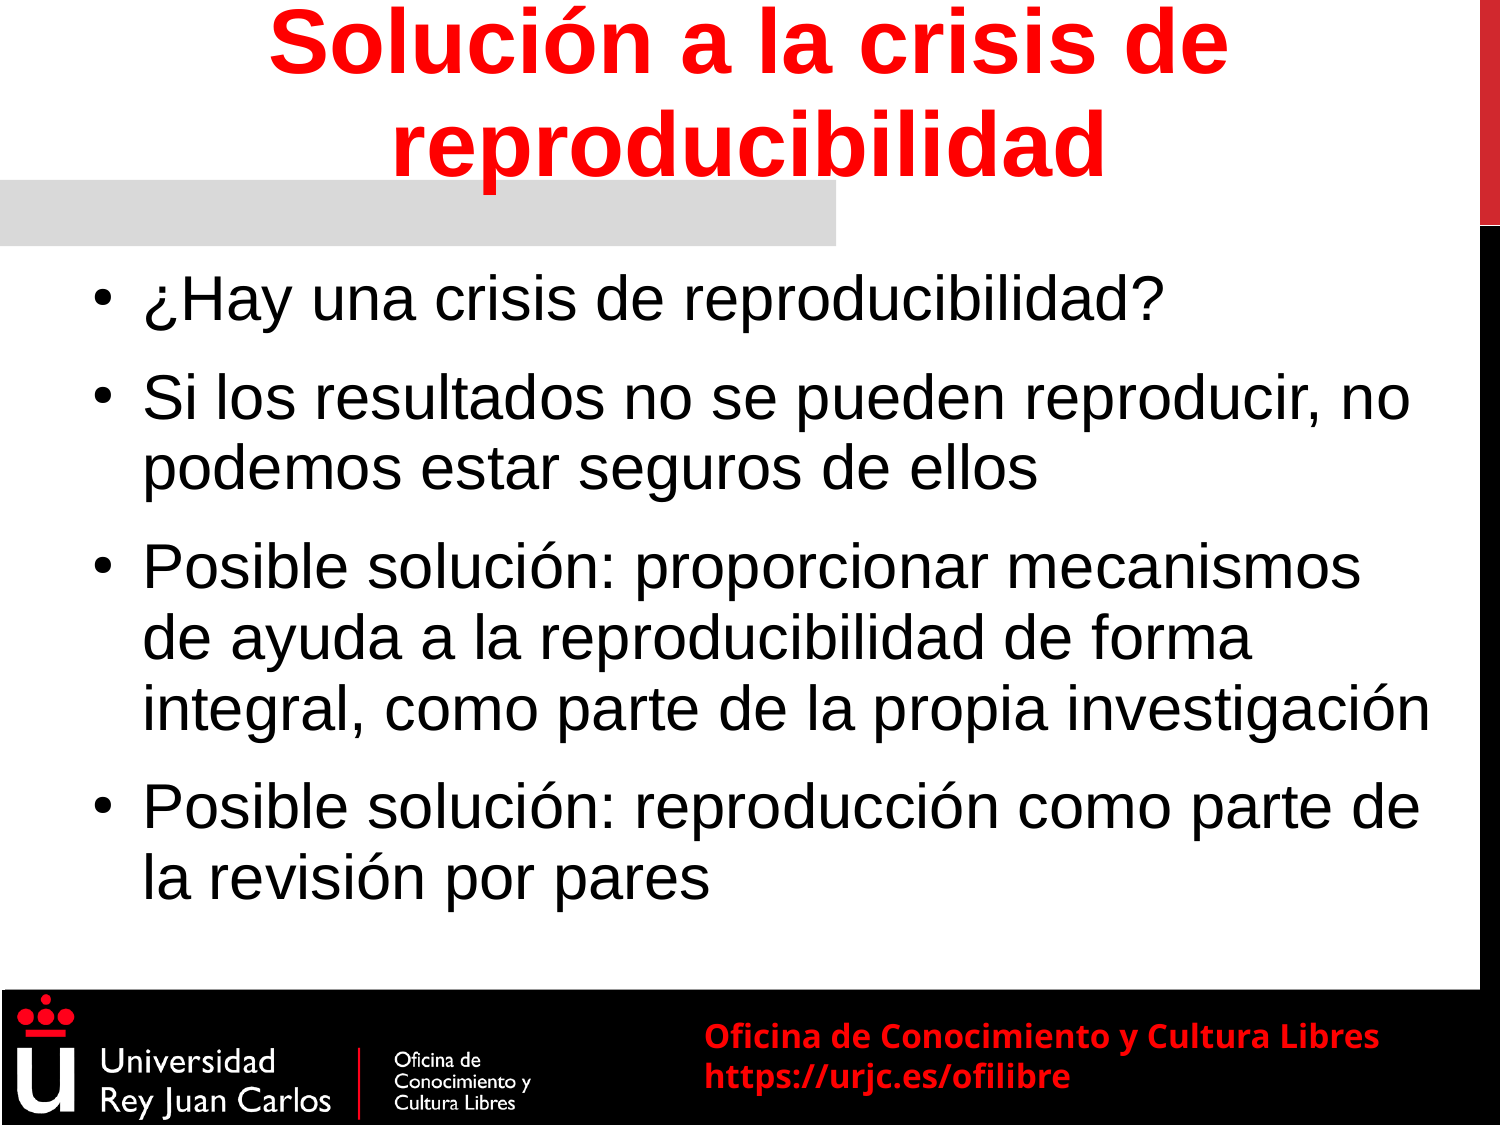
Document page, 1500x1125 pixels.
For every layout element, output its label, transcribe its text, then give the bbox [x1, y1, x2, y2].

list ¿Hay una crisis de reproducibilidad? Si los resultados no se pueden reproducir, no podemos estar seguros de ellos Posible solución: proporcionar mecanismos de ayuda a la reproducibilidad de forma integral, como parte de la propia investigación Posible solución: reproducción como parte de la revisión por pares [75, 263, 1441, 961]
title Solución a la crisis de reproducibilidad [75, 0, 1425, 197]
picture [17, 994, 531, 1120]
